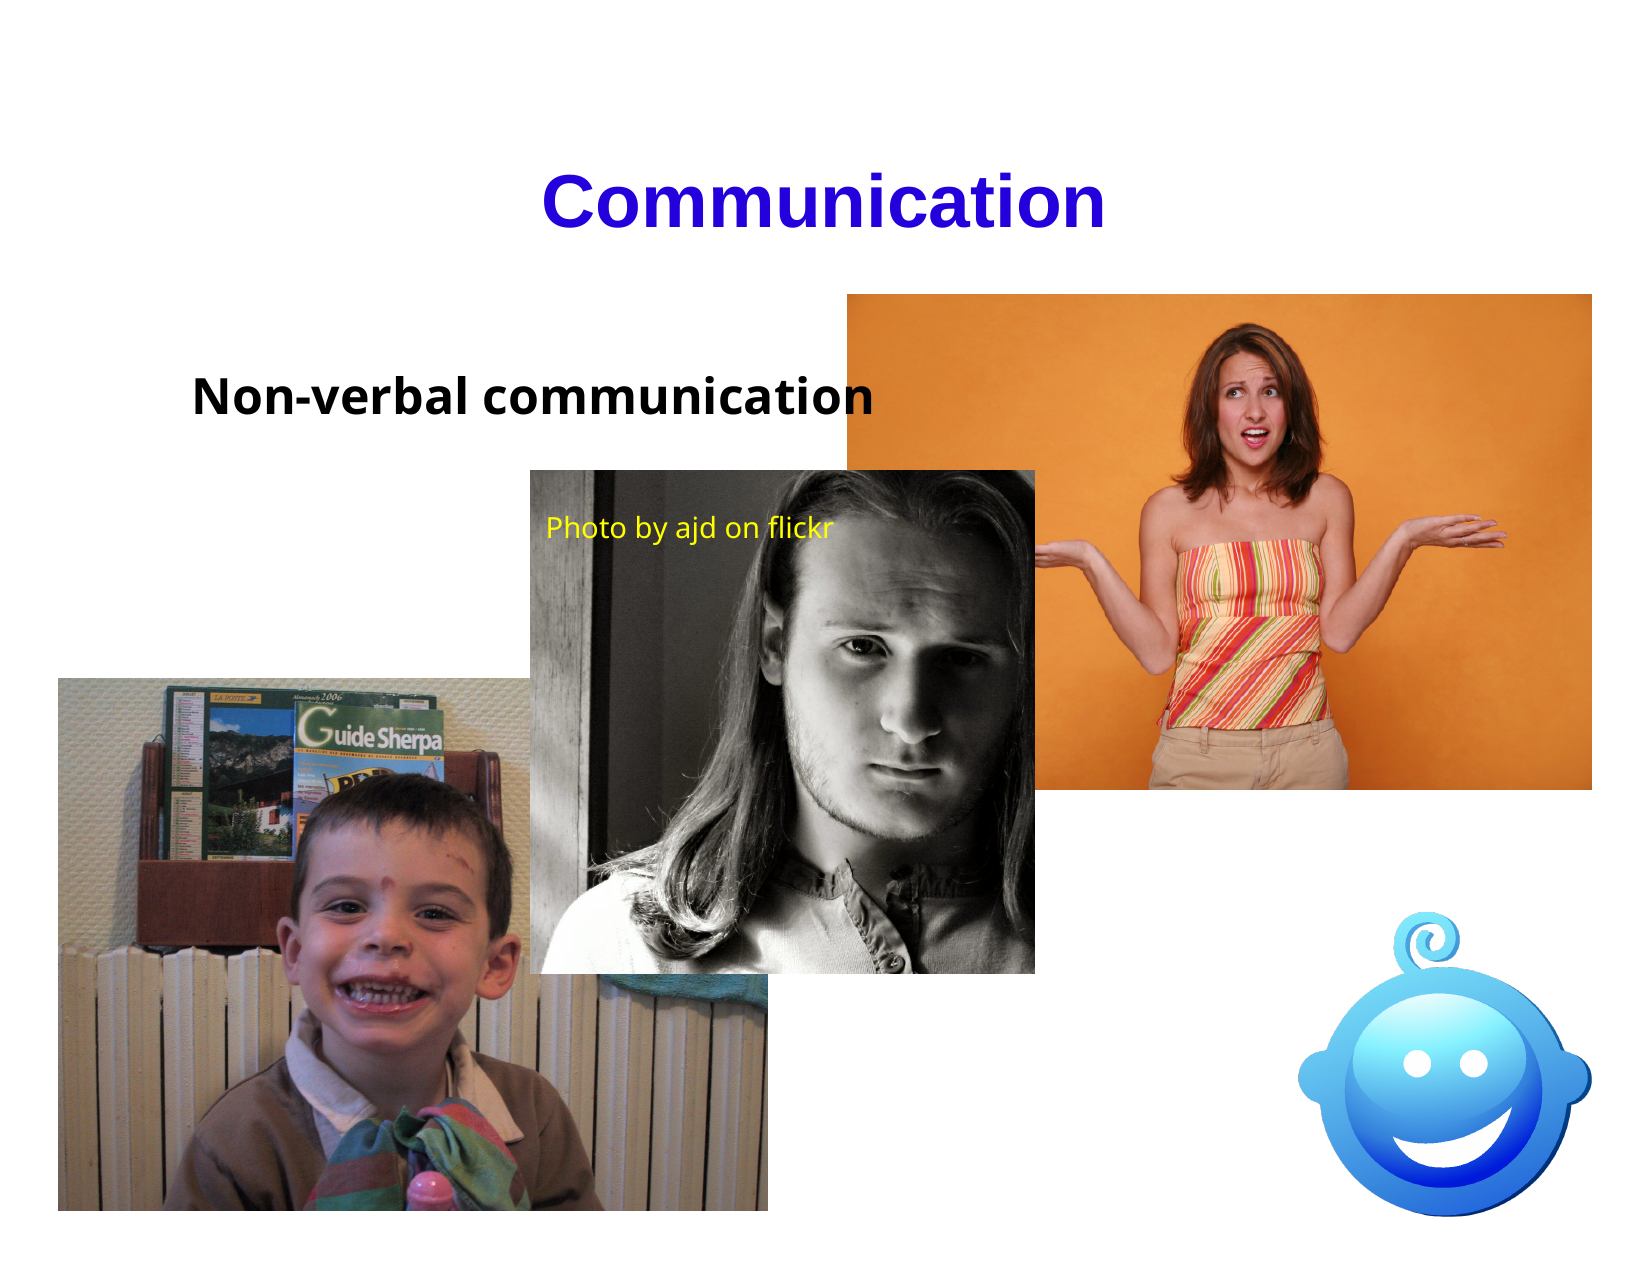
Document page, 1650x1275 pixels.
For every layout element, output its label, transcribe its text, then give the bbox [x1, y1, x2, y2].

picture [1298, 911, 1592, 1217]
text_box Photo by ajd on flickr [530, 499, 835, 550]
text_box Non-verbal communication [176, 353, 837, 429]
title Communication [135, 104, 1515, 299]
picture [58, 294, 1592, 1211]
